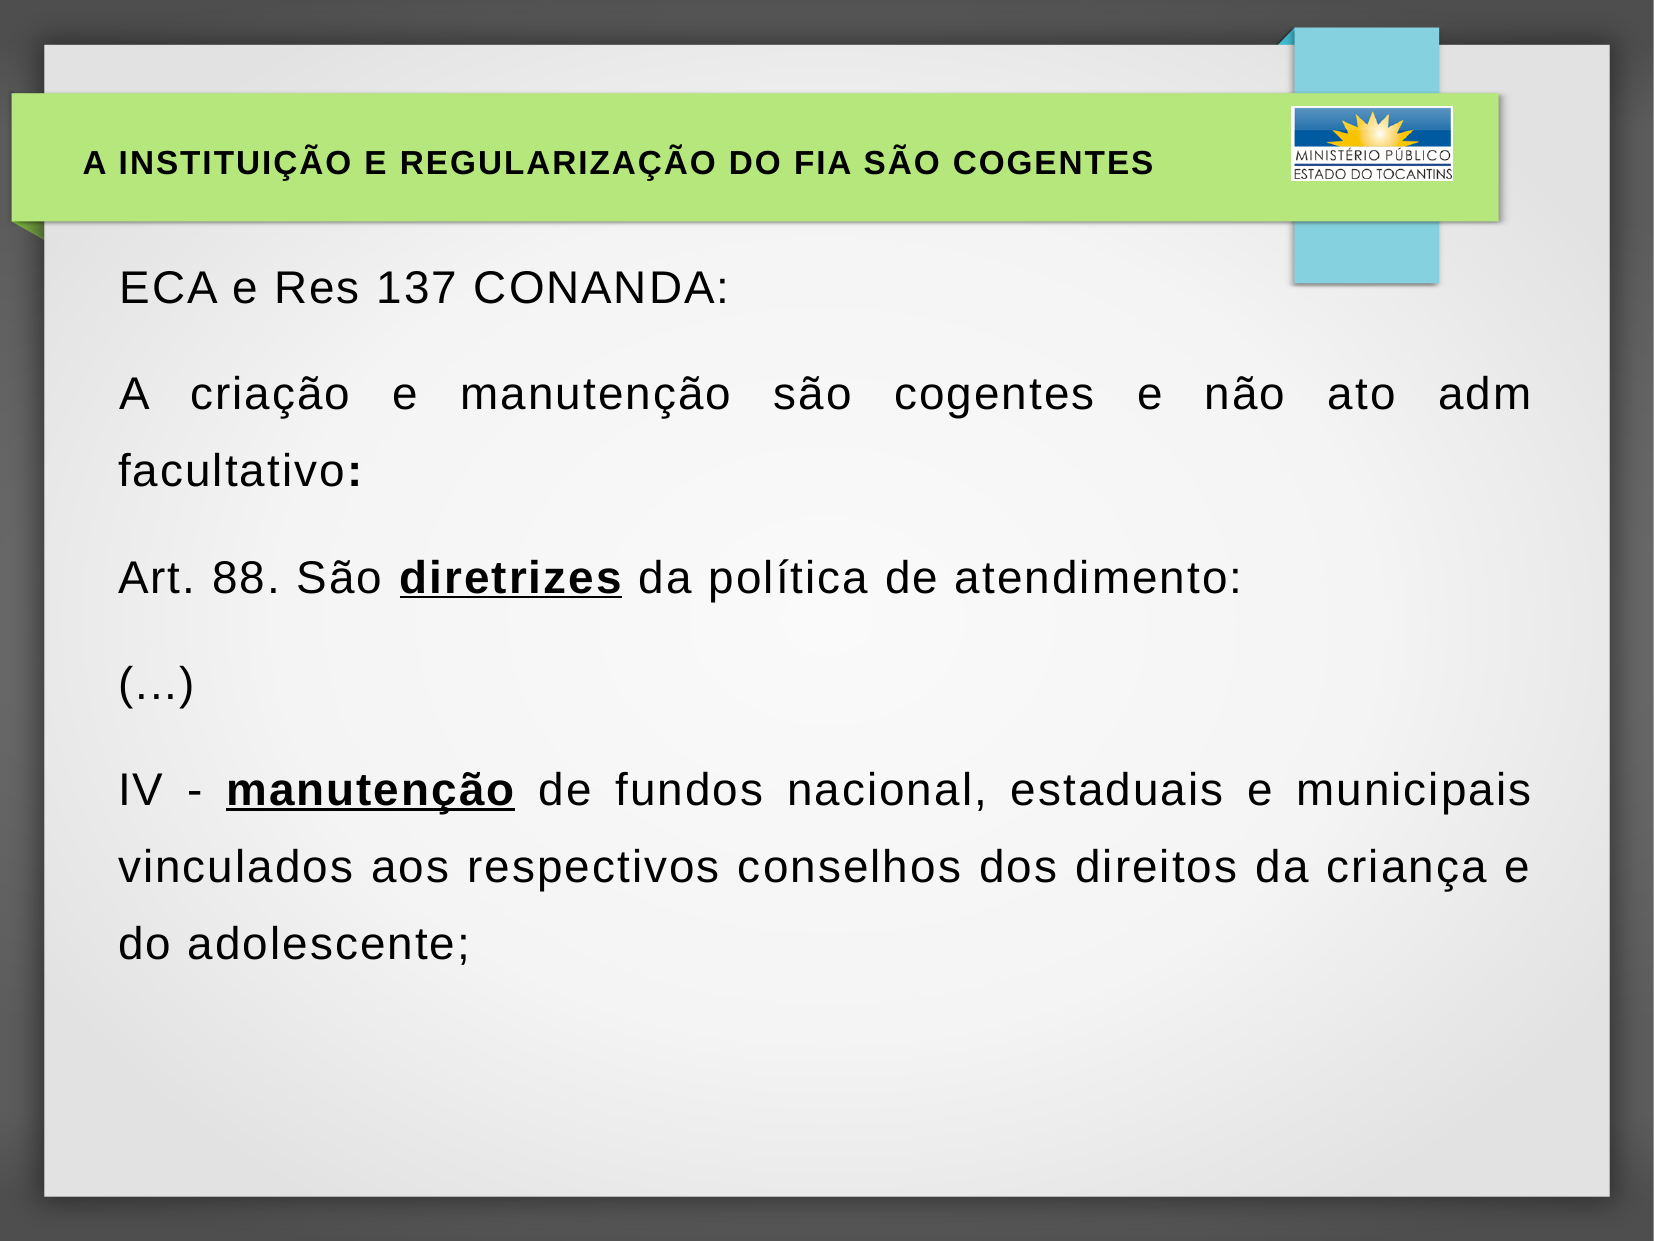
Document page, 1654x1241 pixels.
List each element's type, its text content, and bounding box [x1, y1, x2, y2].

list ECA e Res 137 CONANDA: A criação e manutenção são cogentes e não ato adm facultativo: Art. 88. São diretrizes da política de atendimento: (...) IV - manutenção de fundos nacional, estaduais e municipais vinculados aos respectivos conselhos dos direitos da criança e do adolescente; [118, 236, 1536, 1193]
picture [0, 0, 1654, 1241]
title A INSTITUIÇÃO E REGULARIZAÇÃO DO FIA SÃO COGENTES [82, 94, 1264, 213]
